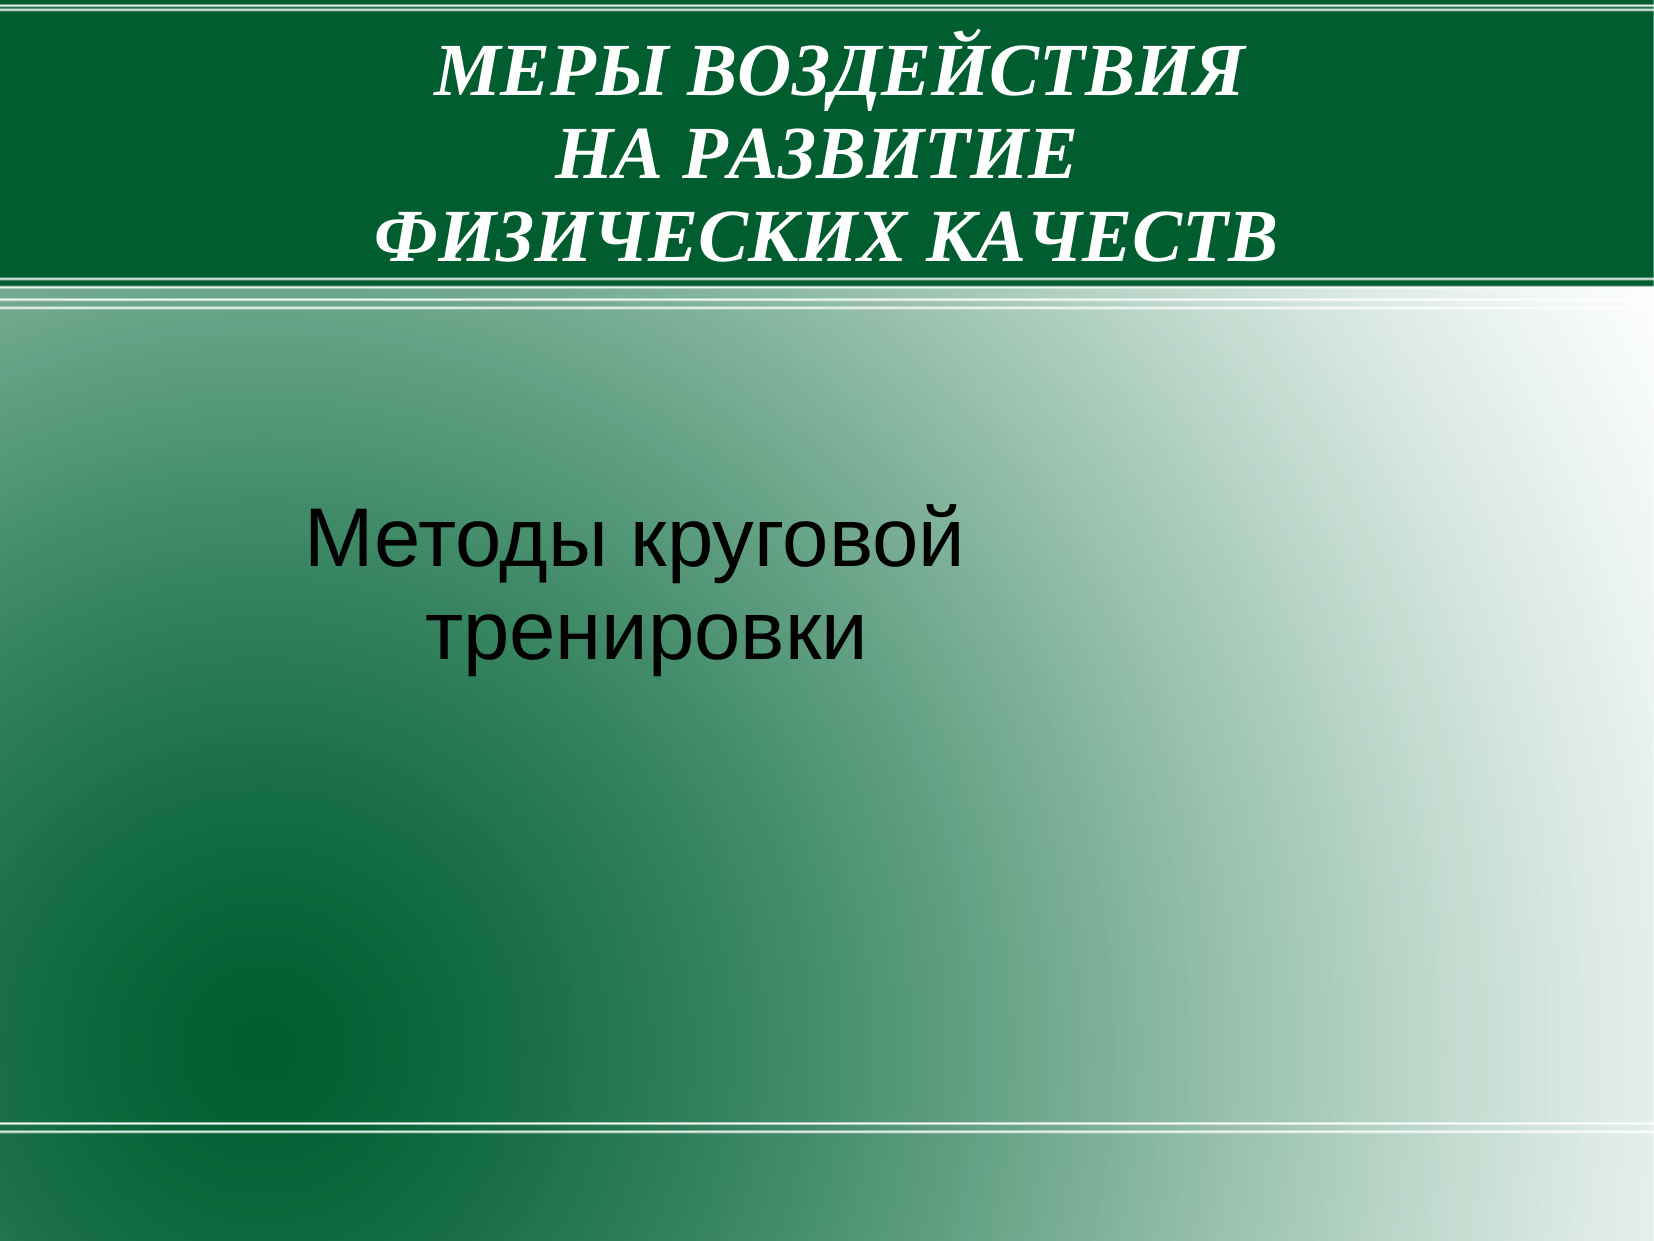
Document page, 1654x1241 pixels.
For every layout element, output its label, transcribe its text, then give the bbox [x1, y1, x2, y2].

picture [0, 0, 1654, 1241]
title МЕРЫ ВОЗДЕЙСТВИЯ НА РАЗВИТИЕ ФИЗИЧЕСКИХ КАЧЕСТВ [82, 28, 1571, 278]
list [82, 337, 1571, 1142]
text_box Методы круговой тренировки [289, 484, 1004, 686]
